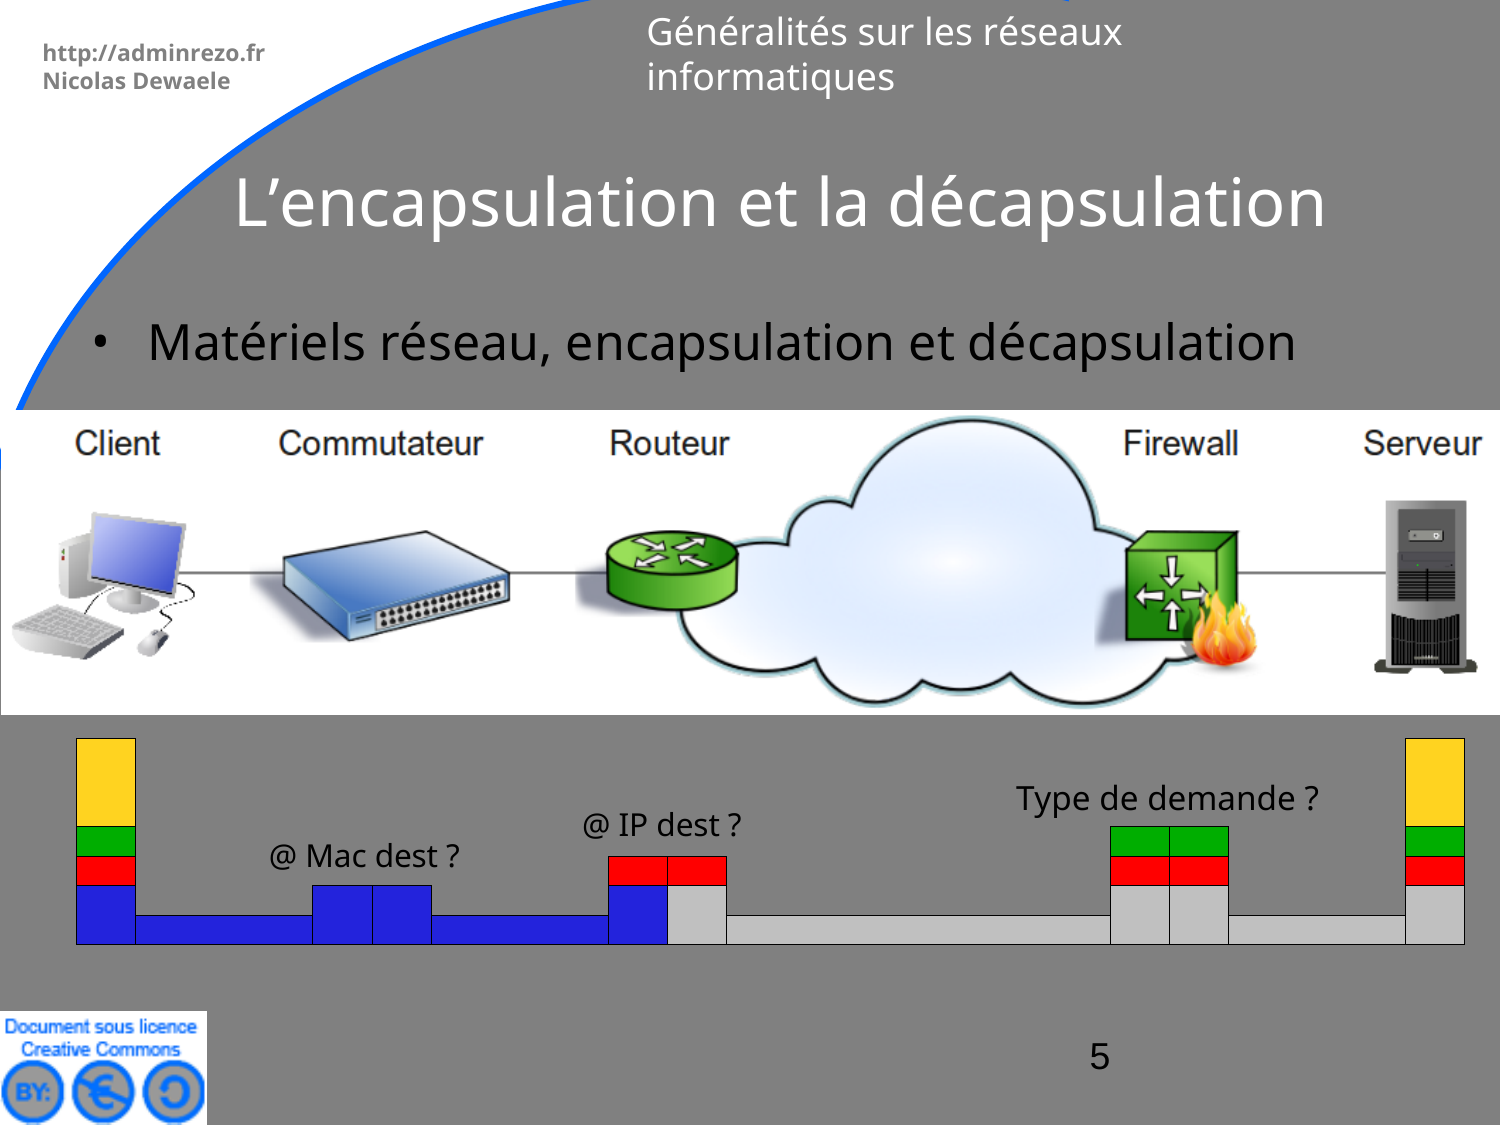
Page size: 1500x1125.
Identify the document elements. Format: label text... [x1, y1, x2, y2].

list Matériels réseau, encapsulation et décapsulation [76, 302, 1473, 410]
list @ Mac dest ? [200, 828, 479, 886]
list Type de demande ? [945, 769, 1347, 863]
picture [1, 410, 1500, 715]
picture [0, 1011, 207, 1125]
text_box [76, 738, 1465, 945]
list @ IP dest ? [513, 797, 798, 851]
title L’encapsulation et la décapsulation [218, 148, 1500, 251]
